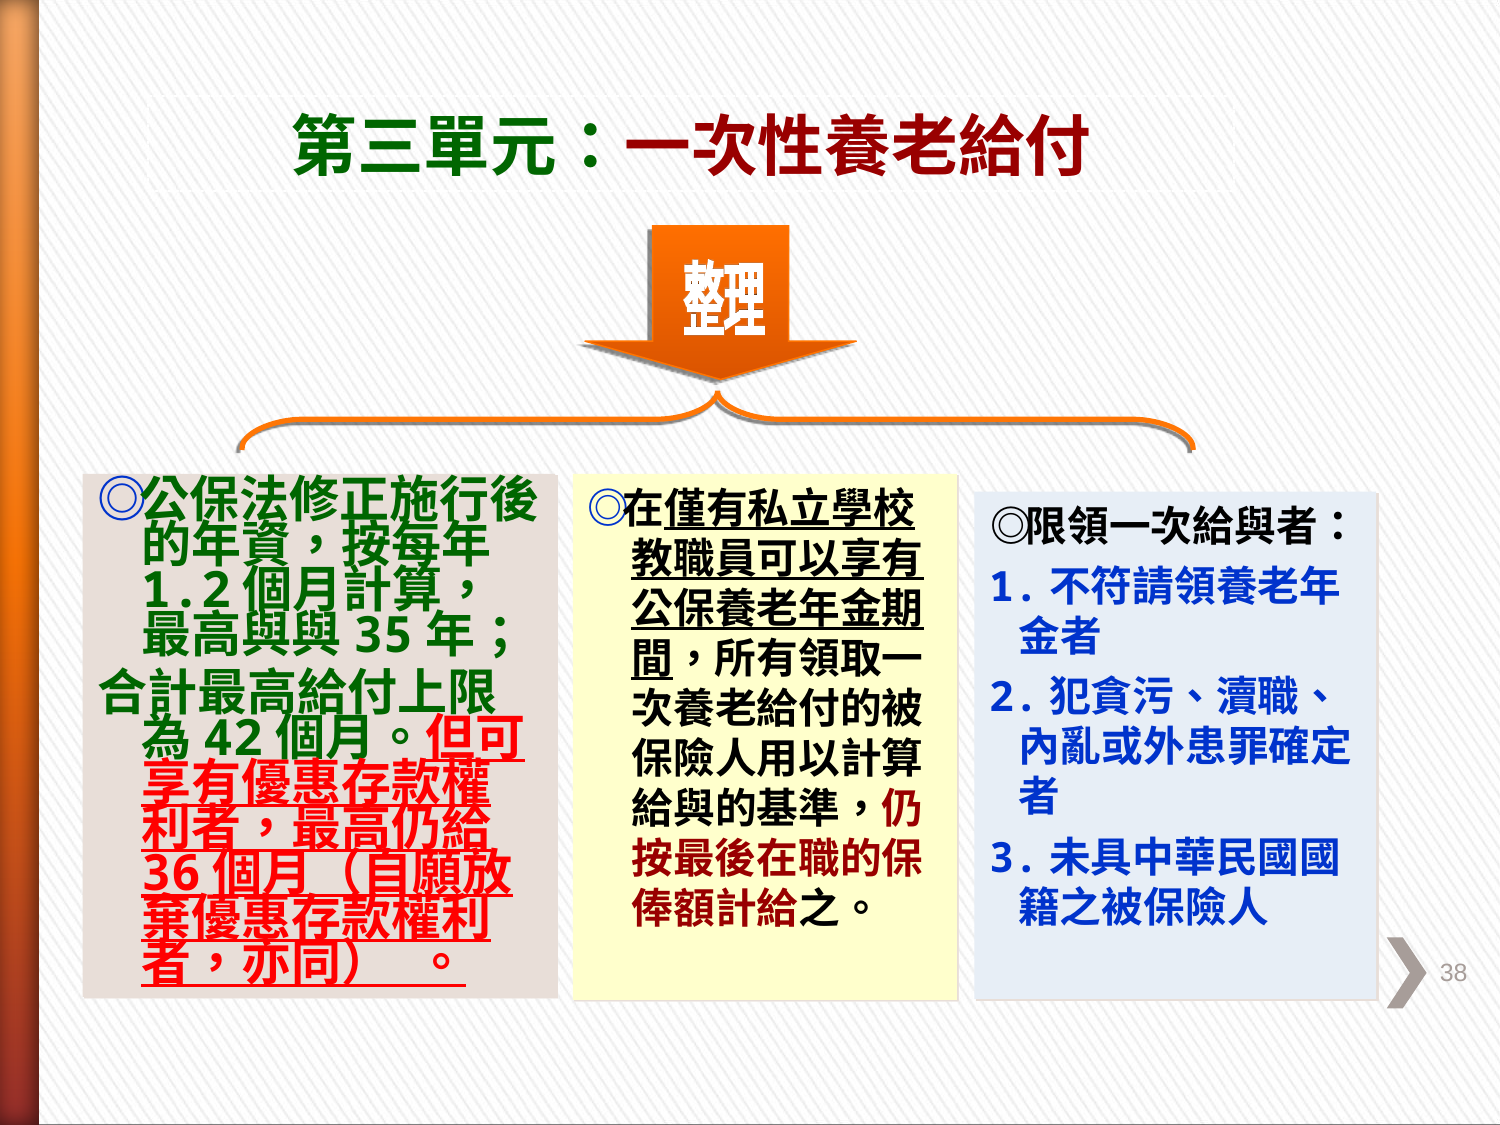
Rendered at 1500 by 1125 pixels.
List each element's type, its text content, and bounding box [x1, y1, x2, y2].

text_box <編號> [1425, 941, 1488, 1002]
text_box 第三單元：一次性養老給付 [147, 95, 1235, 192]
text_box 整理 [685, 261, 723, 334]
text_box ◎公保法修正施行後的年資，按每年1.2個月計算，最高與與35年； 合計最高給付上限為42個月。但可享有優惠存款權利者，最高仍給36個月（自願放棄優惠存款權利者，亦同） 。 [82, 473, 556, 997]
picture [0, 0, 1500, 1125]
text_box ◎限領一次給與者： 1.不符請領養老年金者 2.犯貪污、瀆職、內亂或外患罪確定者 3.未具中華民國國籍之被保險人 [974, 491, 1377, 999]
text_box [584, 225, 857, 380]
text_box ◎在僅有私立學校教職員可以享有公保養老年金期間，所有領取一次養老給付的被保險人用以計算給與的基準，仍按最後在職的保俸額計給之。 [572, 473, 957, 1000]
text_box 整理 [736, 264, 764, 334]
text_box 整理 [725, 266, 739, 328]
